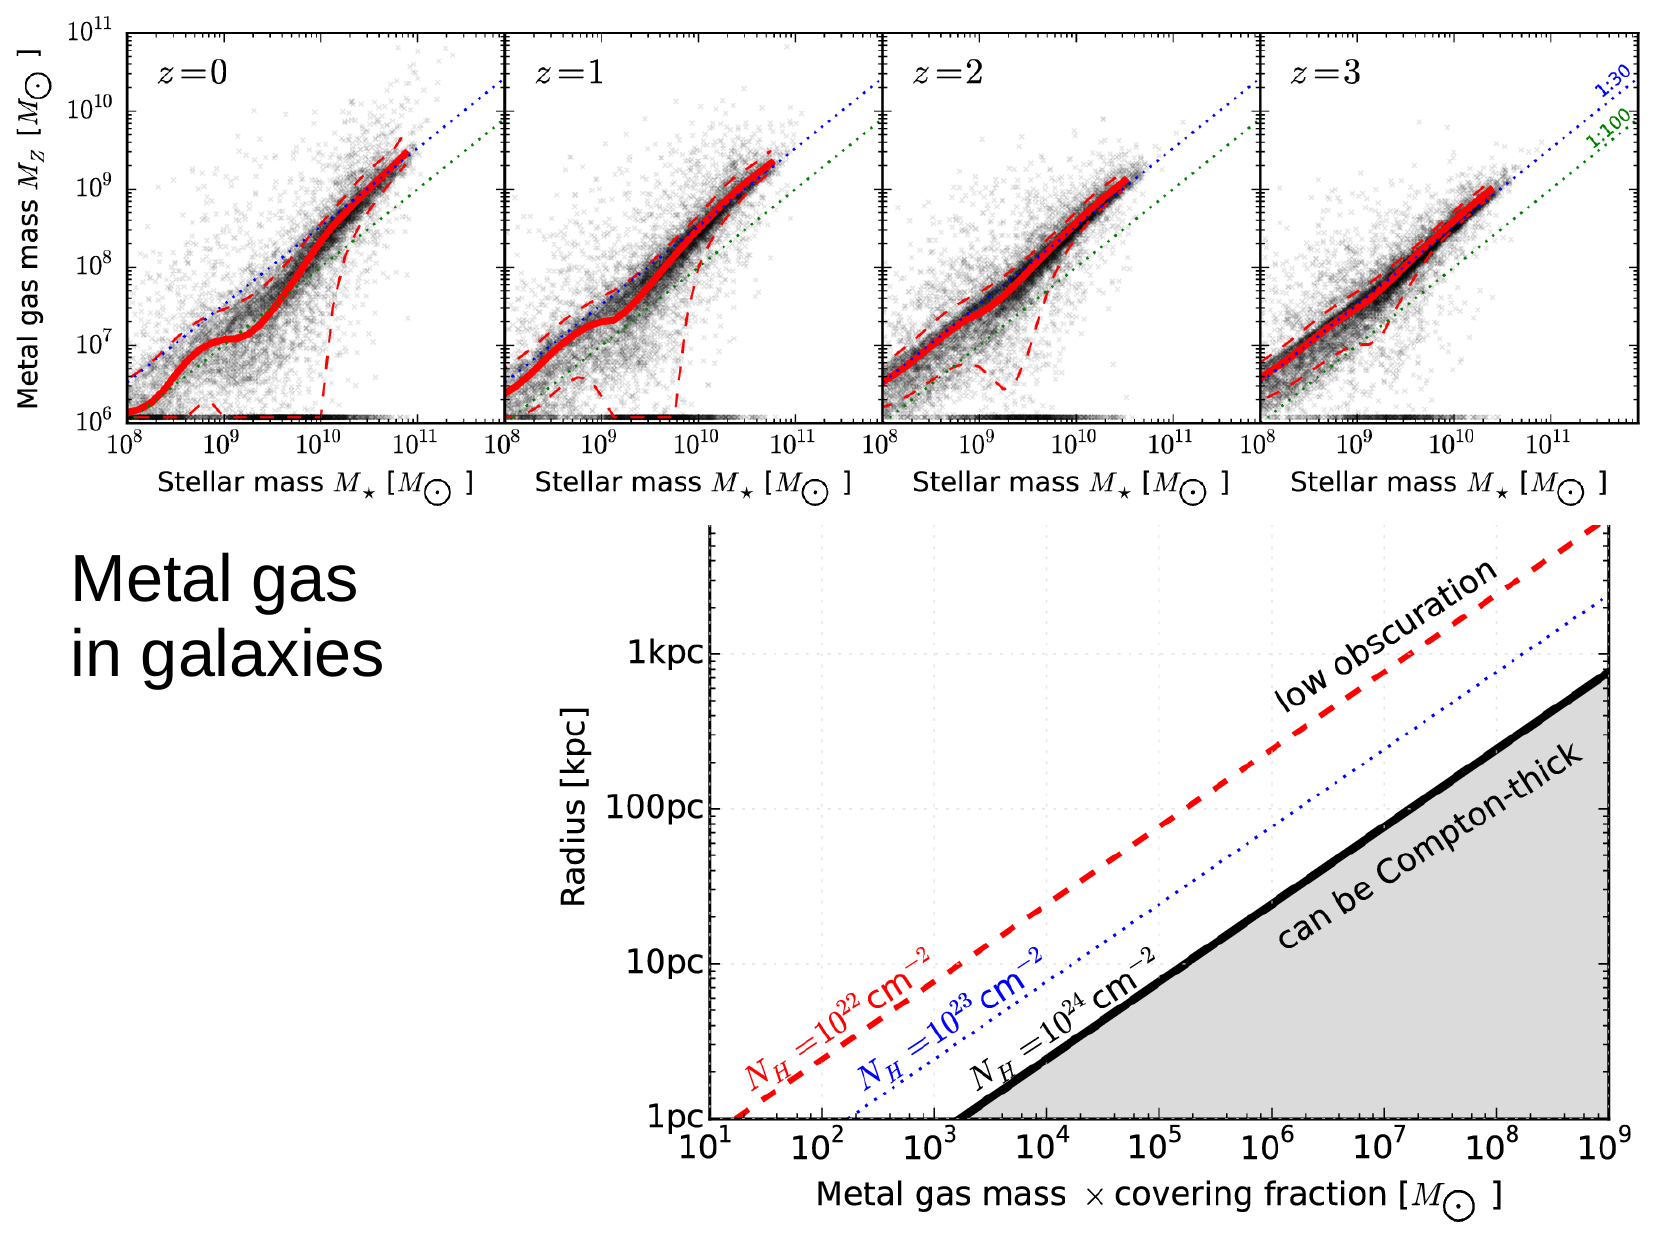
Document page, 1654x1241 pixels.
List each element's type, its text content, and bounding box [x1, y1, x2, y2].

list Metal gas in galaxies [0, 540, 1489, 1241]
picture [0, 3, 1654, 1241]
